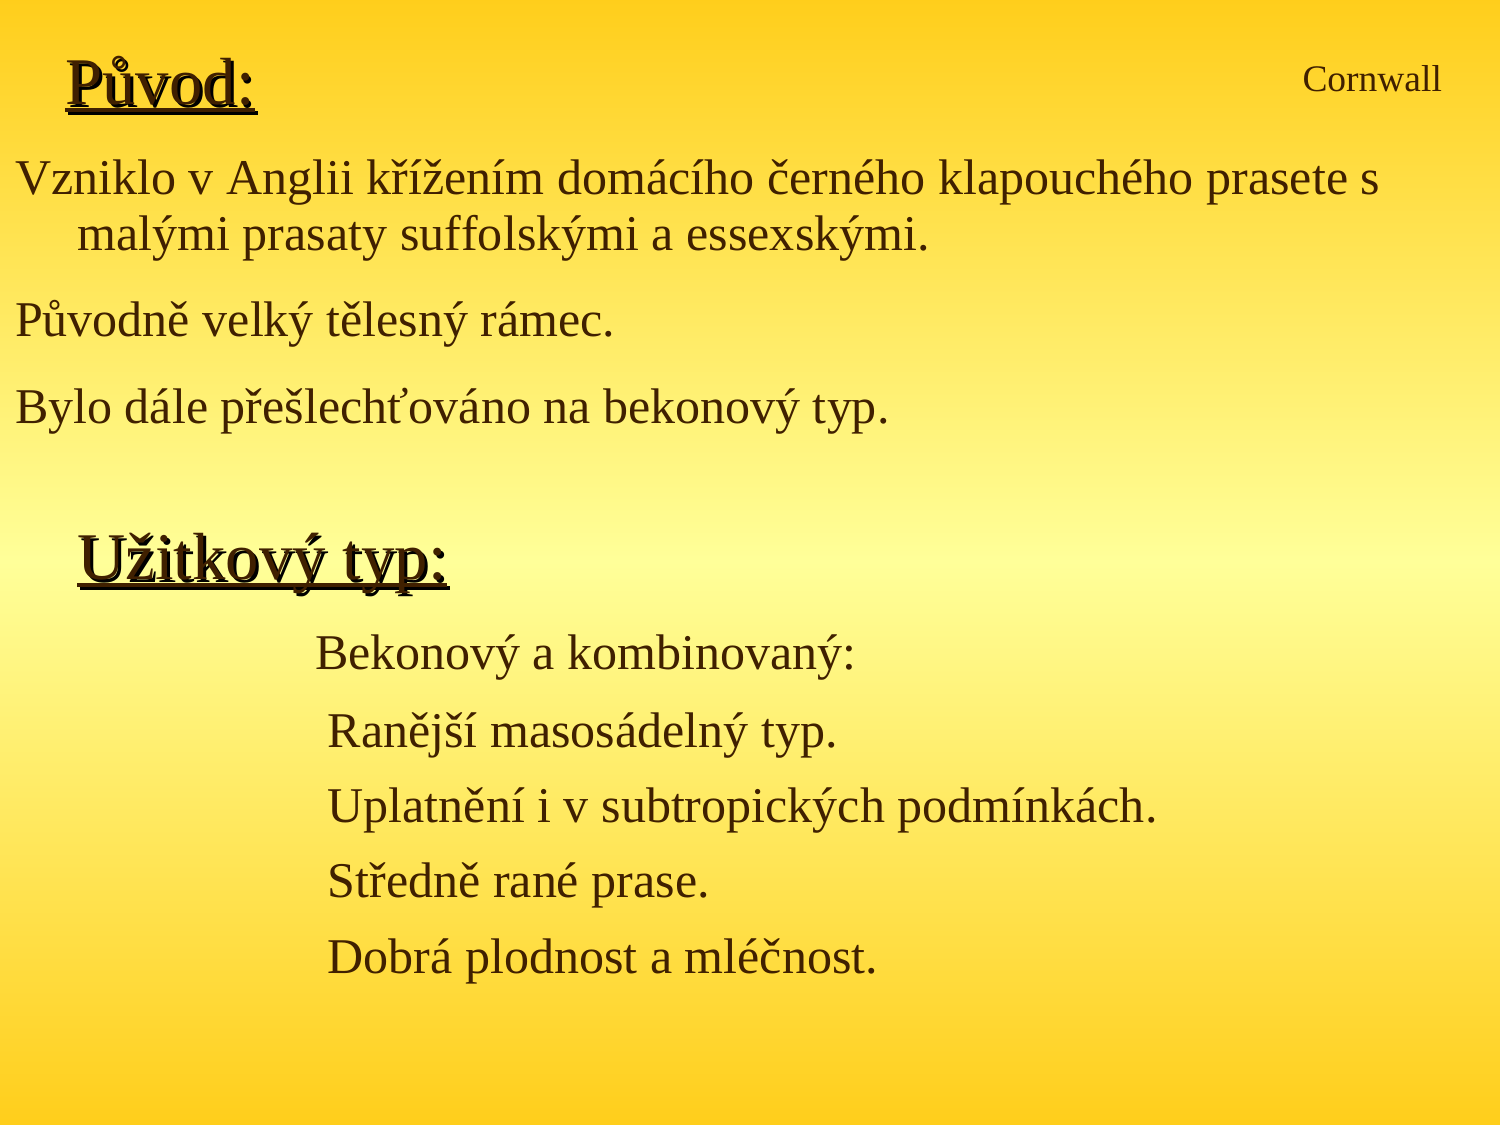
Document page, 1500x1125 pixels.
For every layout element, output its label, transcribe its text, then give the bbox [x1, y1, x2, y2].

text_box Původ: Vzniklo v Anglii křížením domácího černého klapouchého prasete s malými prasaty suffolskými a essexskými. Původně velký tělesný rámec. Bylo dále přešlechťováno na bekonový typ. [0, 37, 1500, 442]
text_box Užitkový typ: Bekonový a kombinovaný: Ranější masosádelný typ. Uplatnění i v subtropických podmínkách. Středně rané prase. Dobrá plodnost a mléčnost. [0, 512, 1500, 990]
